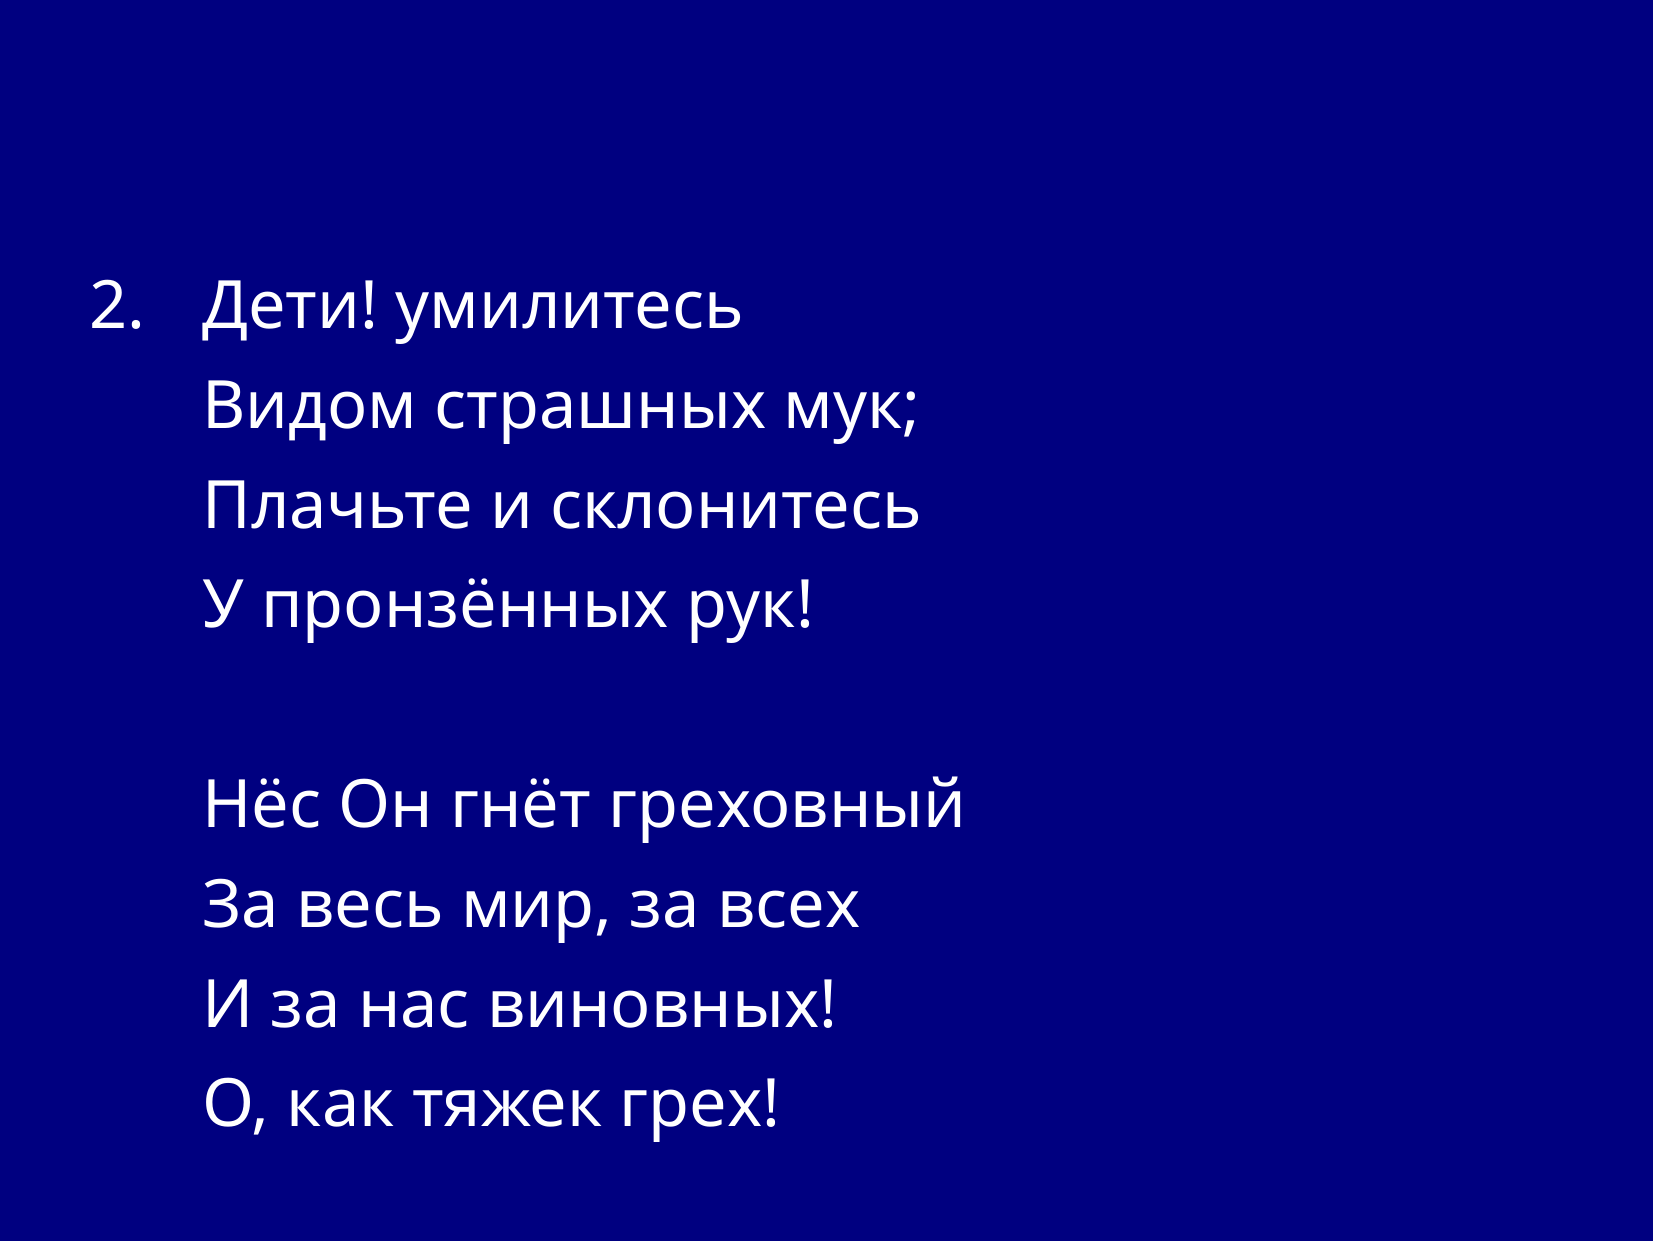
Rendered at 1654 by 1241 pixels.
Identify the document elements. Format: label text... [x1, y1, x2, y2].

text_box 2. Дети! умилитесь Видом страшных мук; Плачьте и склонитесь У пронзённых рук! Нёс Он гнёт греховный За весь мир, за всех И за нас виновных! О, как тяжек грех! [75, 150, 1576, 1163]
